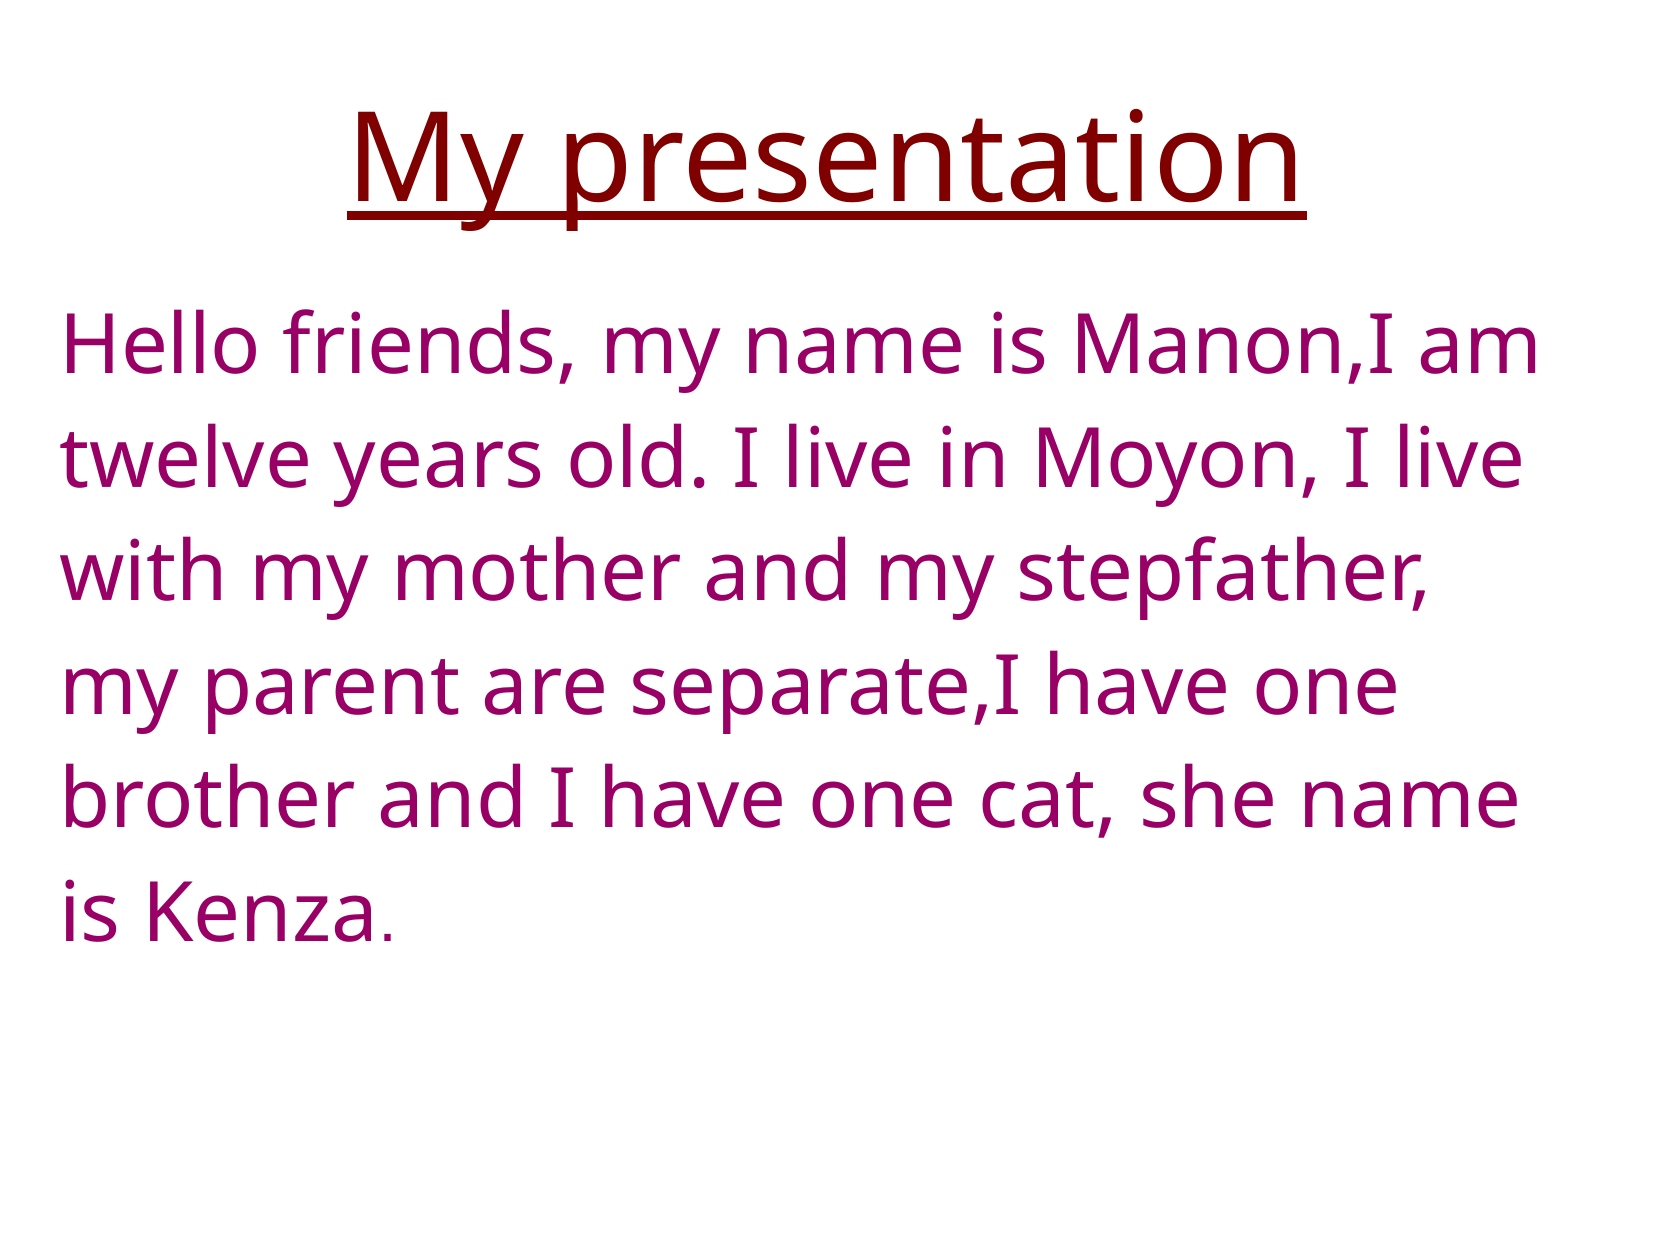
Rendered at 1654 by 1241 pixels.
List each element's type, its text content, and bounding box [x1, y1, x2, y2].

title My presentation [82, 49, 1571, 257]
list Hello friends, my name is Manon,I am twelve years old. I live in Moyon, I live with my mother and my stepfather, my parent are separate,I have one brother and I have one cat, she name is Kenza. [59, 284, 1548, 1004]
